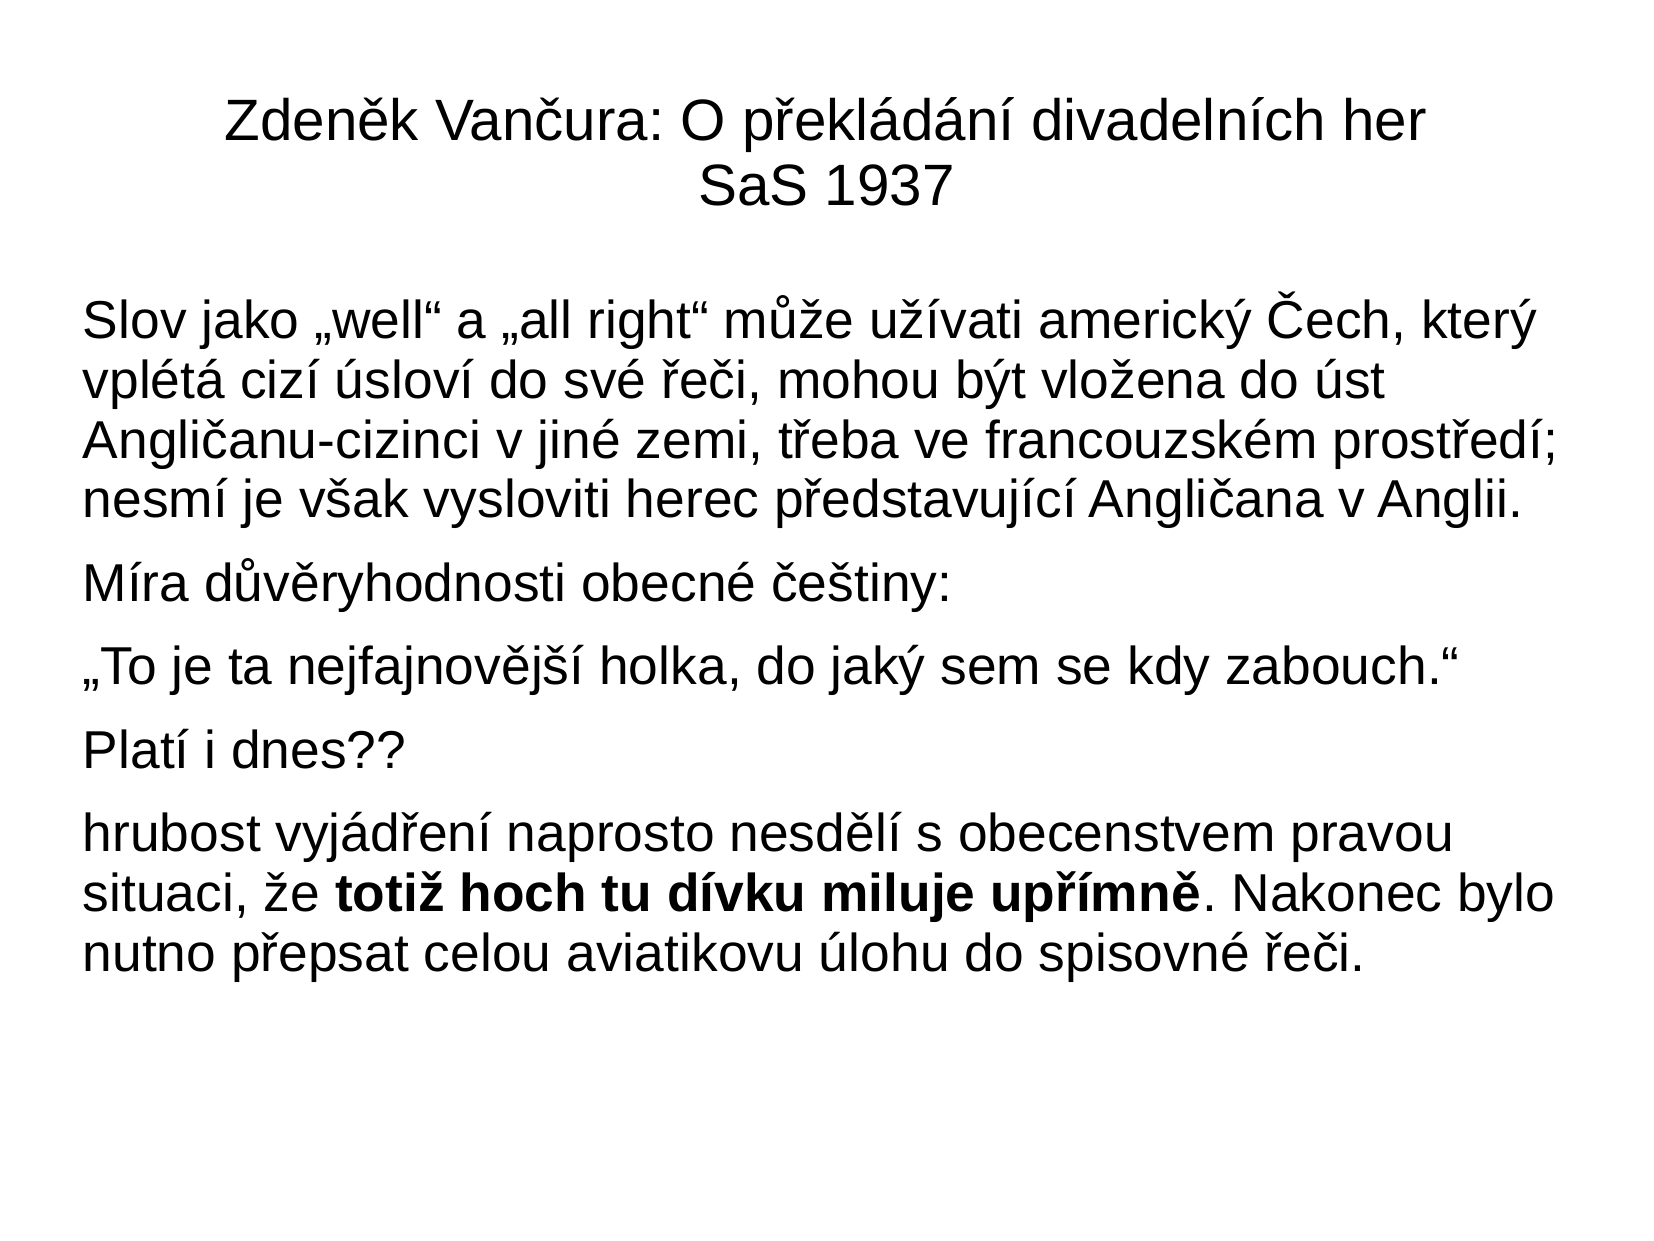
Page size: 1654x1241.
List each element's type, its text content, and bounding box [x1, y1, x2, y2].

list Slov jako „well“ a „all right“ může užívati americký Čech, který vplétá cizí úsloví do své řeči, mohou být vložena do úst Angličanu-cizinci v jiné zemi, třeba ve francouzském prostředí; nesmí je však vysloviti herec představující Angličana v Anglii. Míra důvěryhodnosti obecné češtiny: „To je ta nejfajnovější holka, do jaký sem se kdy zabouch.“ Platí i dnes?? hrubost vyjádření naprosto nesdělí s obecenstvem pravou situaci, že totiž hoch tu dívku miluje upřímně. Nakonec bylo nutno přepsat celou aviatikovu úlohu do spisovné řeči. [82, 290, 1571, 1010]
title Zdeněk Vančura: O překládání divadelních her SaS 1937 [82, 49, 1571, 257]
